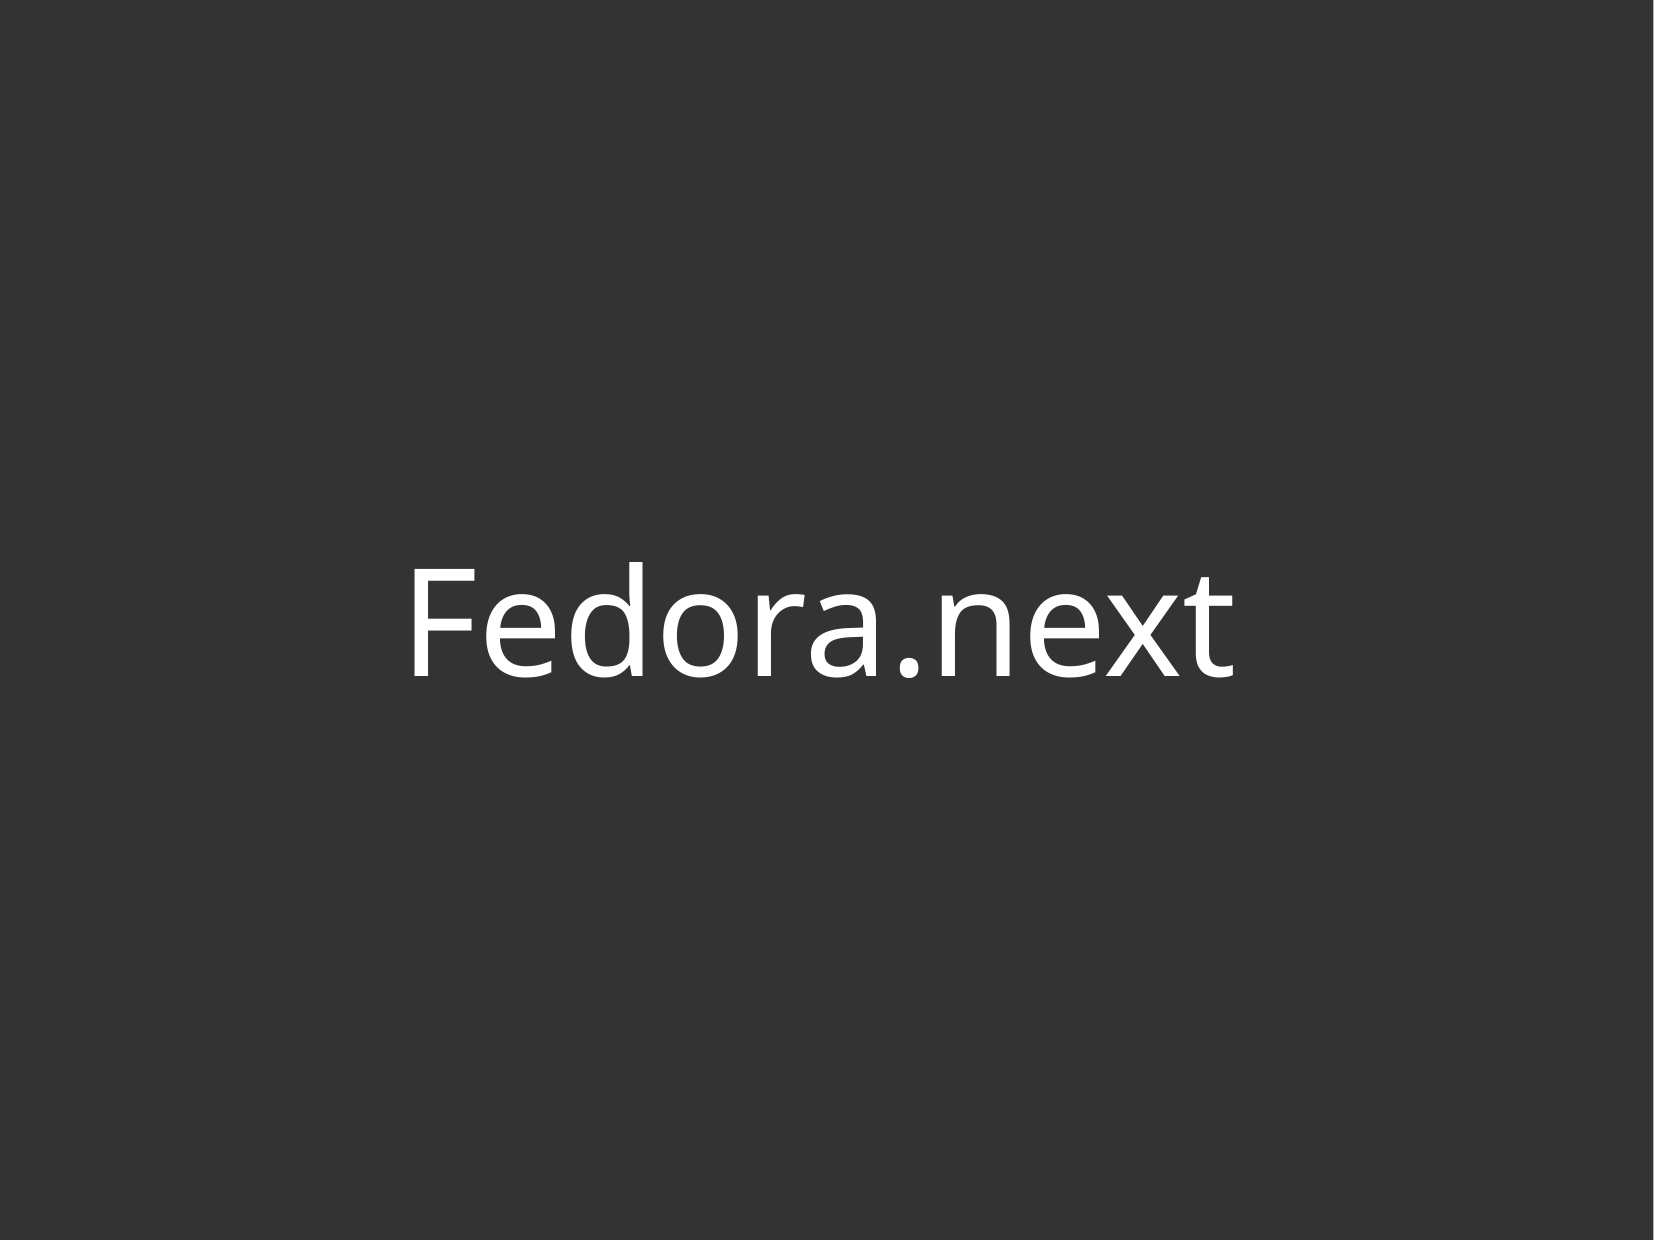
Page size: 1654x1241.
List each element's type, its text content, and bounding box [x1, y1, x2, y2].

title Fedora.next [74, 524, 1564, 713]
